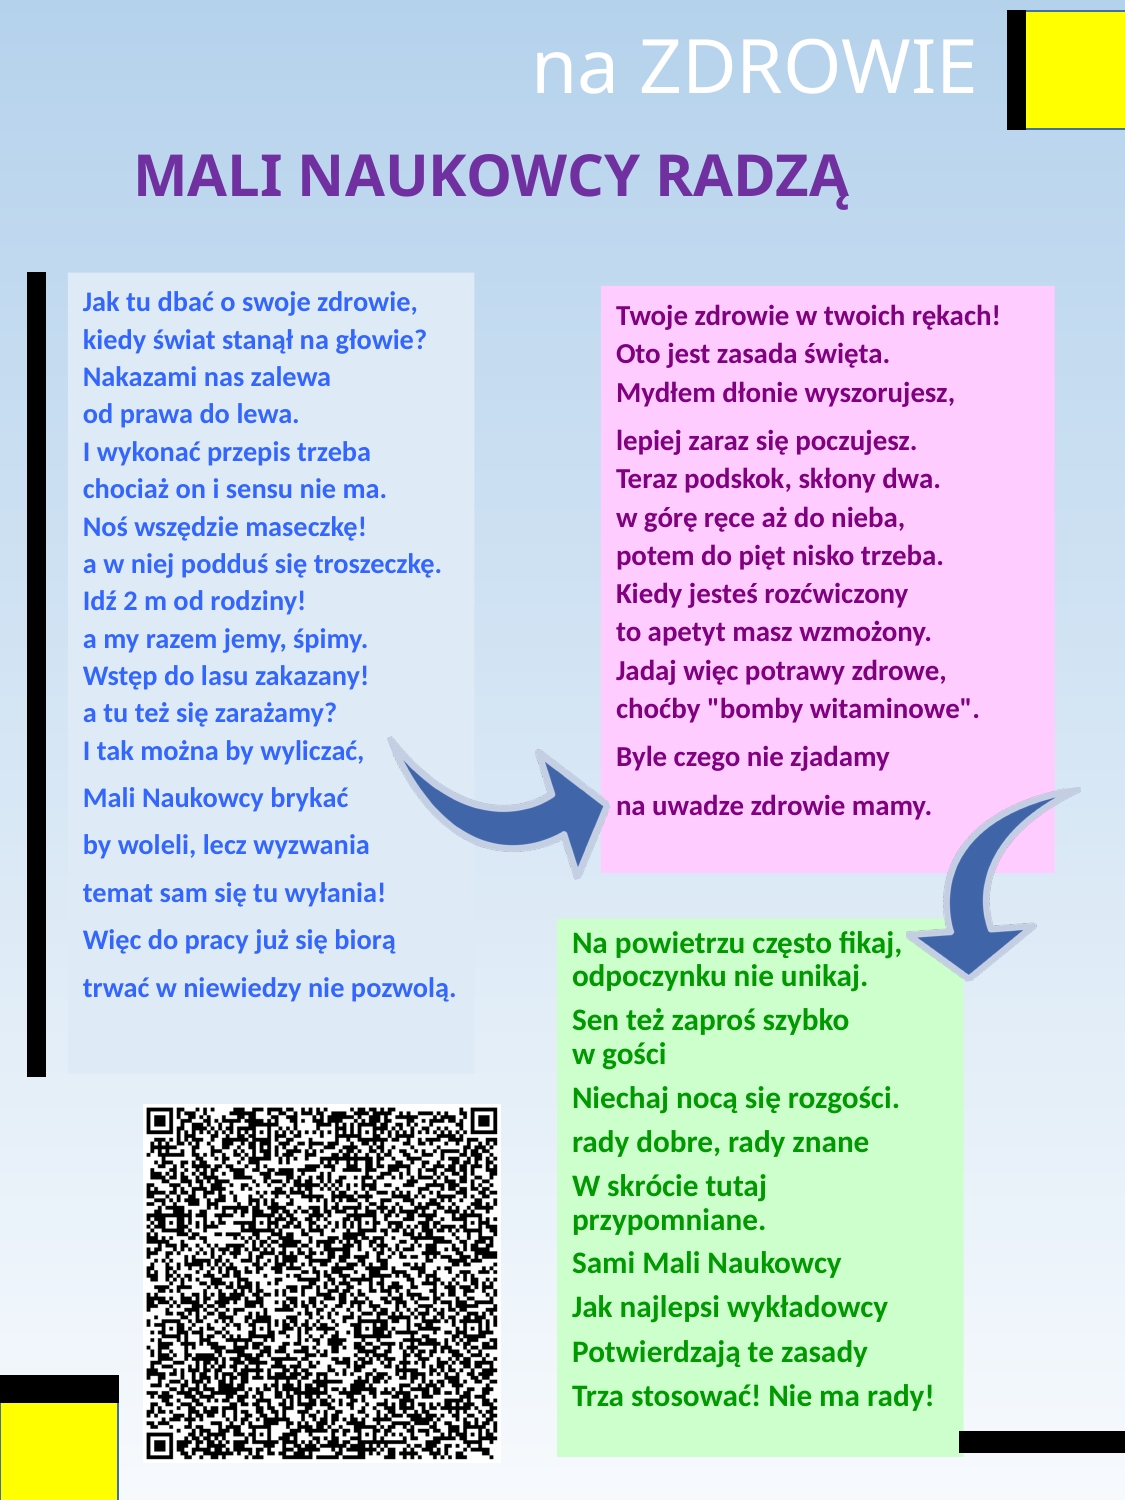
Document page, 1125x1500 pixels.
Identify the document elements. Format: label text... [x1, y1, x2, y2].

text_box [960, 1432, 1125, 1452]
list Twoje zdrowie w twoich rękach! Oto jest zasada święta. Mydłem dłonie wyszorujesz, lepiej zaraz się poczujesz. Teraz podskok, skłony dwa. w górę ręce aż do nieba, potem do pięt nisko trzeba. Kiedy jesteś rozćwiczony to apetyt masz wzmożony. Jadaj więc potrawy zdrowe, choćby "bomby witaminowe". Byle czego nie zjadamy na uwadze zdrowie mamy. [600, 285, 1055, 873]
text_box [28, 273, 45, 1076]
list MALI NAUKOWCY RADZĄ [118, 139, 939, 218]
picture [386, 674, 630, 924]
picture [143, 1104, 501, 1463]
list Na powietrzu często fikaj, odpoczynku nie unikaj. Sen też zaproś szybko w gości Niechaj nocą się rozgości. rady dobre, rady znane W skrócie tutaj przypomniane. Sami Mali Naukowcy Jak najlepsi wykładowcy Potwierdzają te zasady Trza stosować! Nie ma rady! [557, 918, 964, 1457]
list na ZDROWIE [516, 21, 1022, 132]
list Jak tu dbać o swoje zdrowie, kiedy świat stanął na głowie? Nakazami nas zalewa od prawa do lewa. I wykonać przepis trzeba chociaż on i sensu nie ma. Noś wszędzie maseczkę! a w niej podduś się troszeczkę. Idź 2 m od rodziny! a my razem jemy, śpimy. Wstęp do lasu zakazany! a tu też się zarażamy? I tak można by wyliczać, Mali Naukowcy brykać by woleli, lecz wyzwania temat sam się tu wyłania! Więc do pracy już się biorą trwać w niewiedzy nie pozwolą. [67, 272, 475, 1074]
picture [891, 786, 1101, 988]
text_box [0, 1376, 118, 1500]
text_box [1008, 11, 1125, 129]
